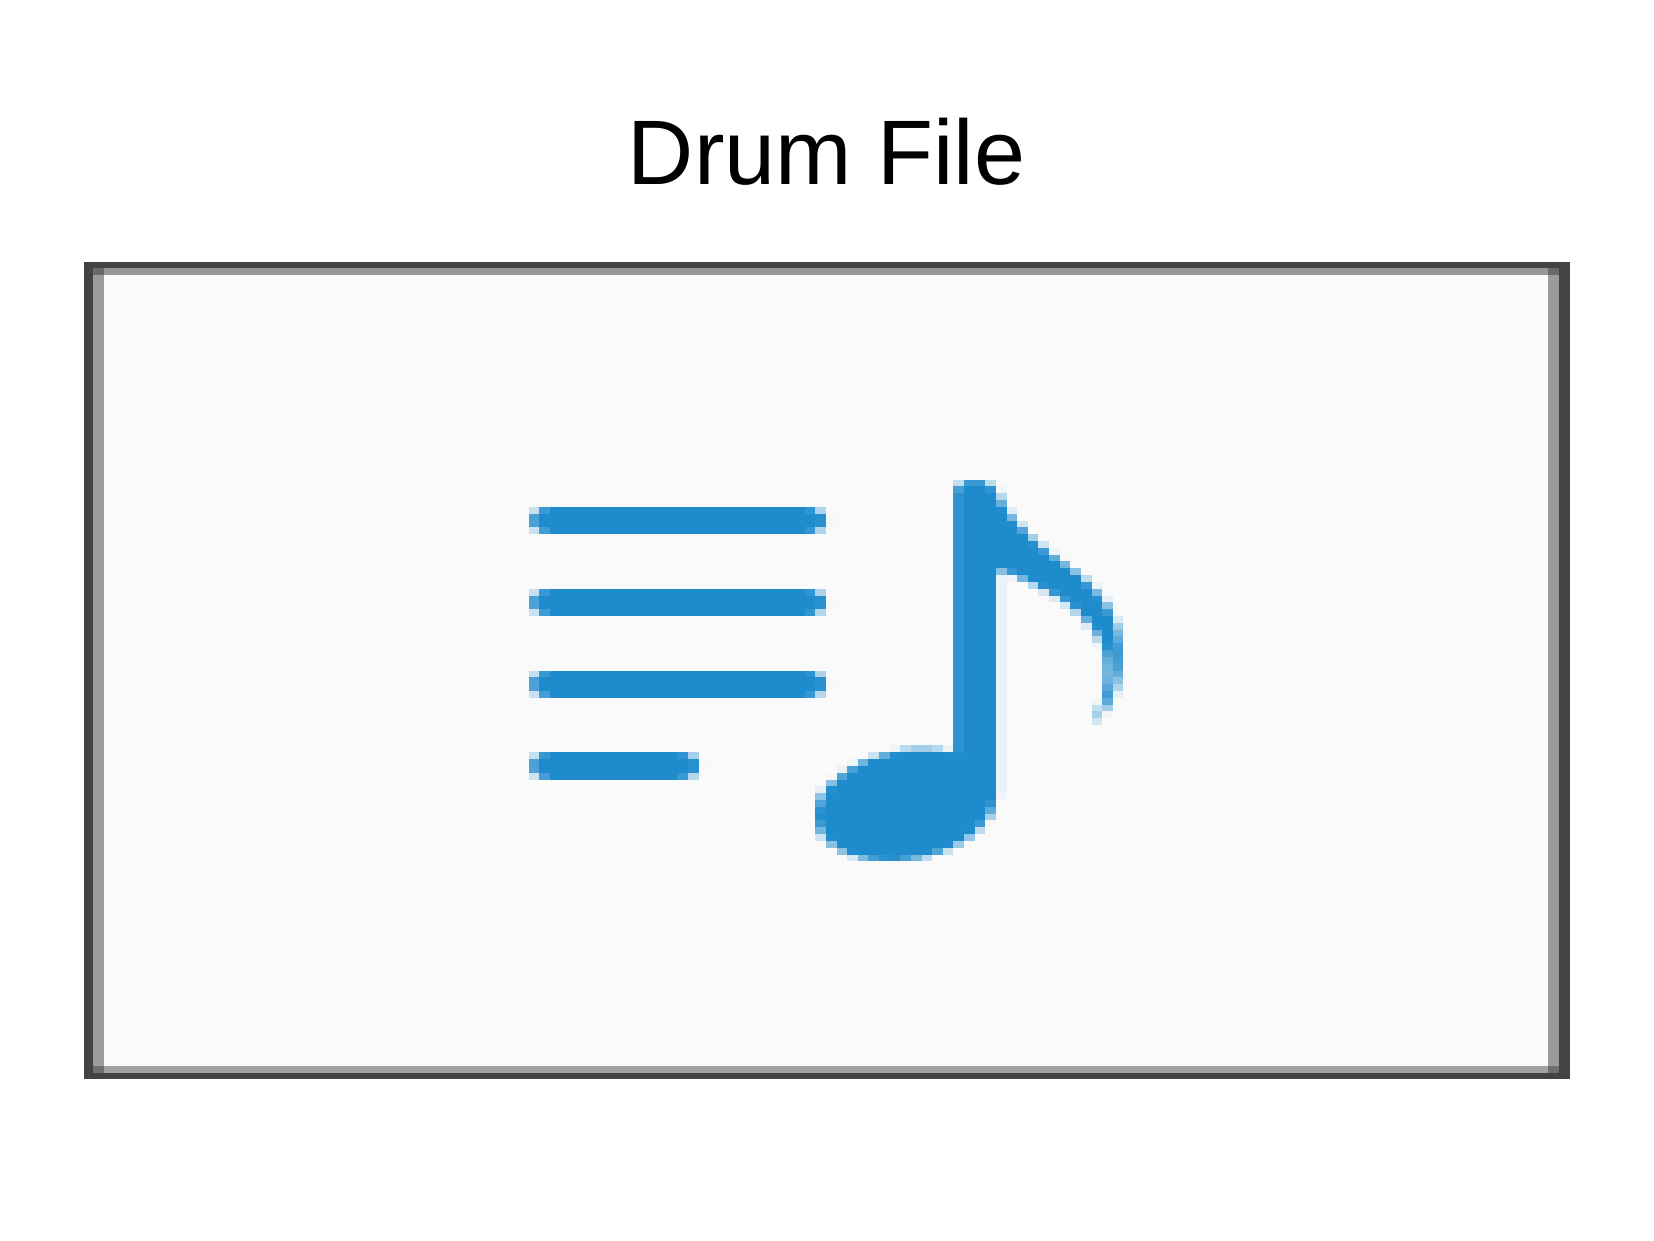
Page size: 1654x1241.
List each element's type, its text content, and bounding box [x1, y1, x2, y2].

title Drum File [82, 49, 1571, 257]
text_box [82, 261, 1571, 1081]
